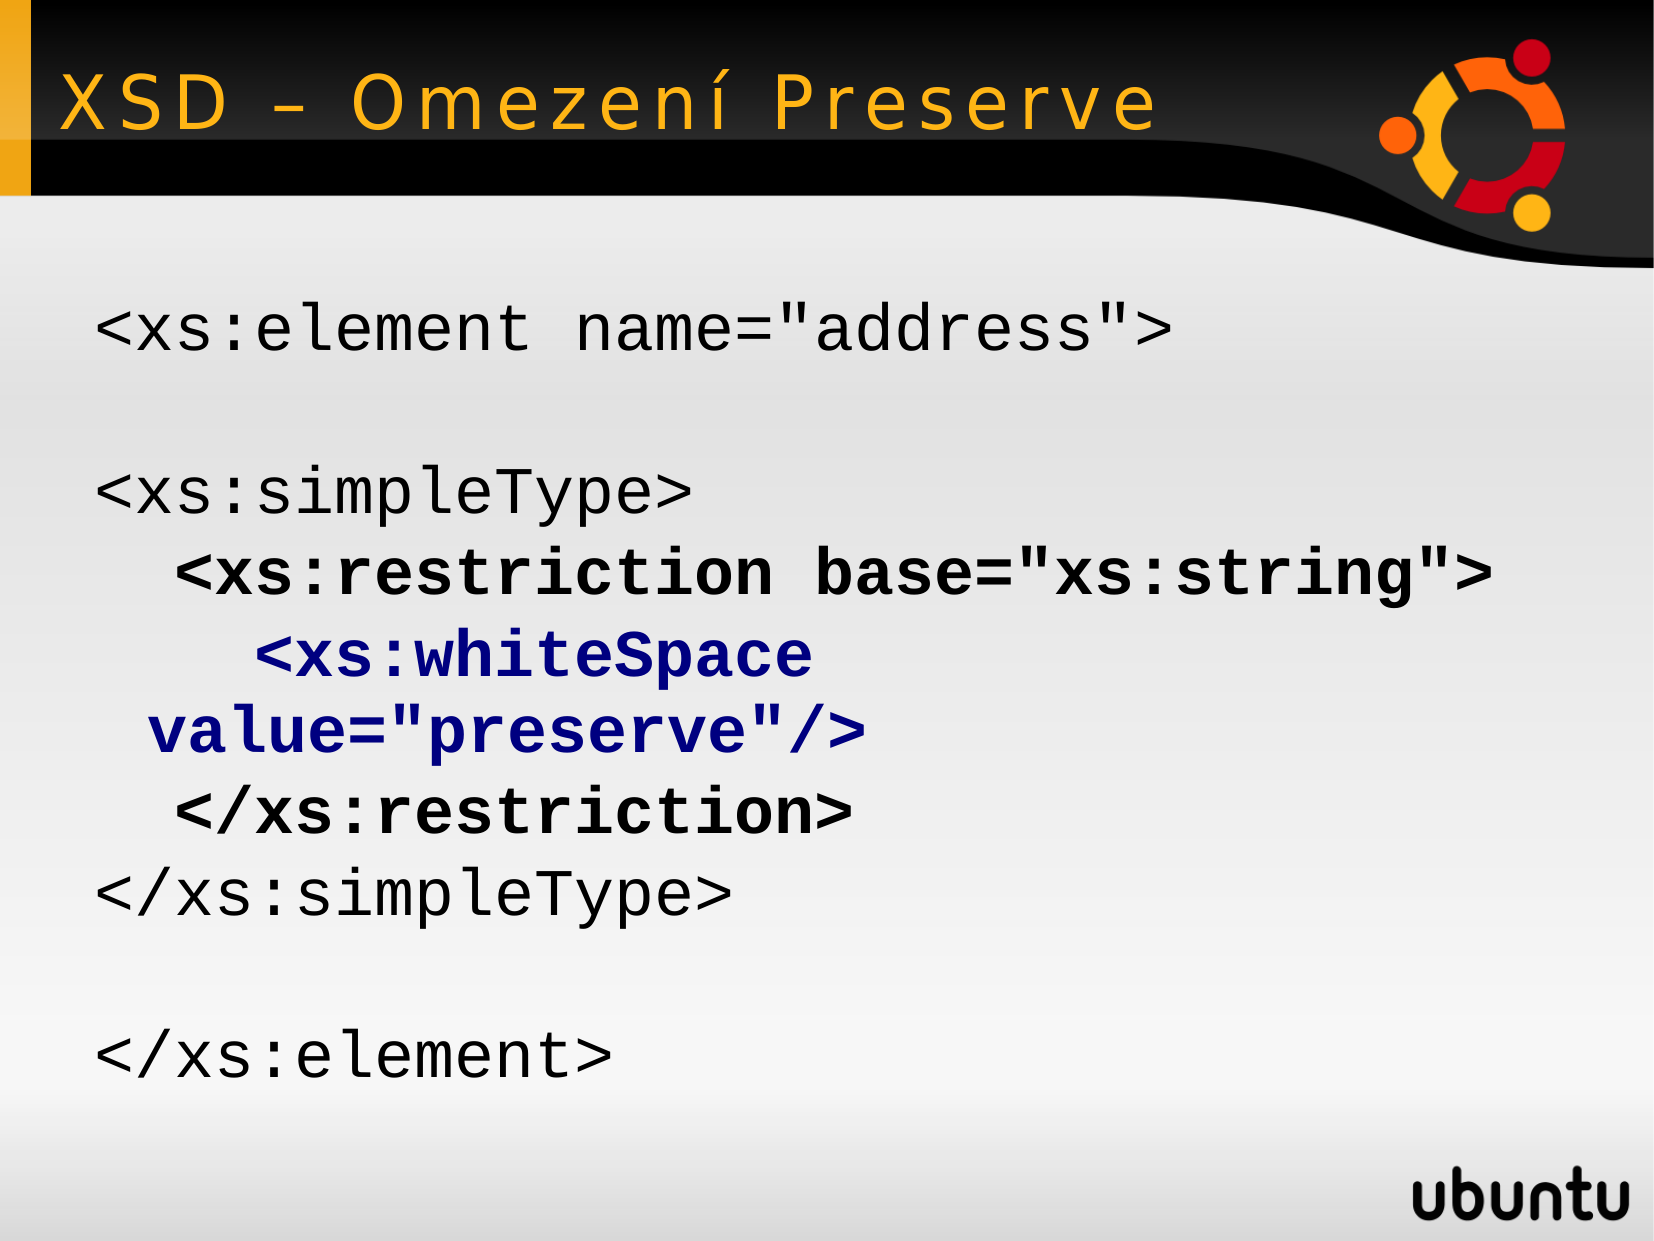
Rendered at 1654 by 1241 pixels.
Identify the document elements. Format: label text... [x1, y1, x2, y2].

picture [0, 0, 1654, 1241]
list <xs:element name="address"> <xs:simpleType> <xs:restriction base="xs:string"> <xs:whiteSpace value="preserve"/> </xs:restriction> </xs:simpleType> </xs:element> [76, 295, 1565, 1114]
title XSD – Omezení Preserve [59, 29, 1270, 178]
